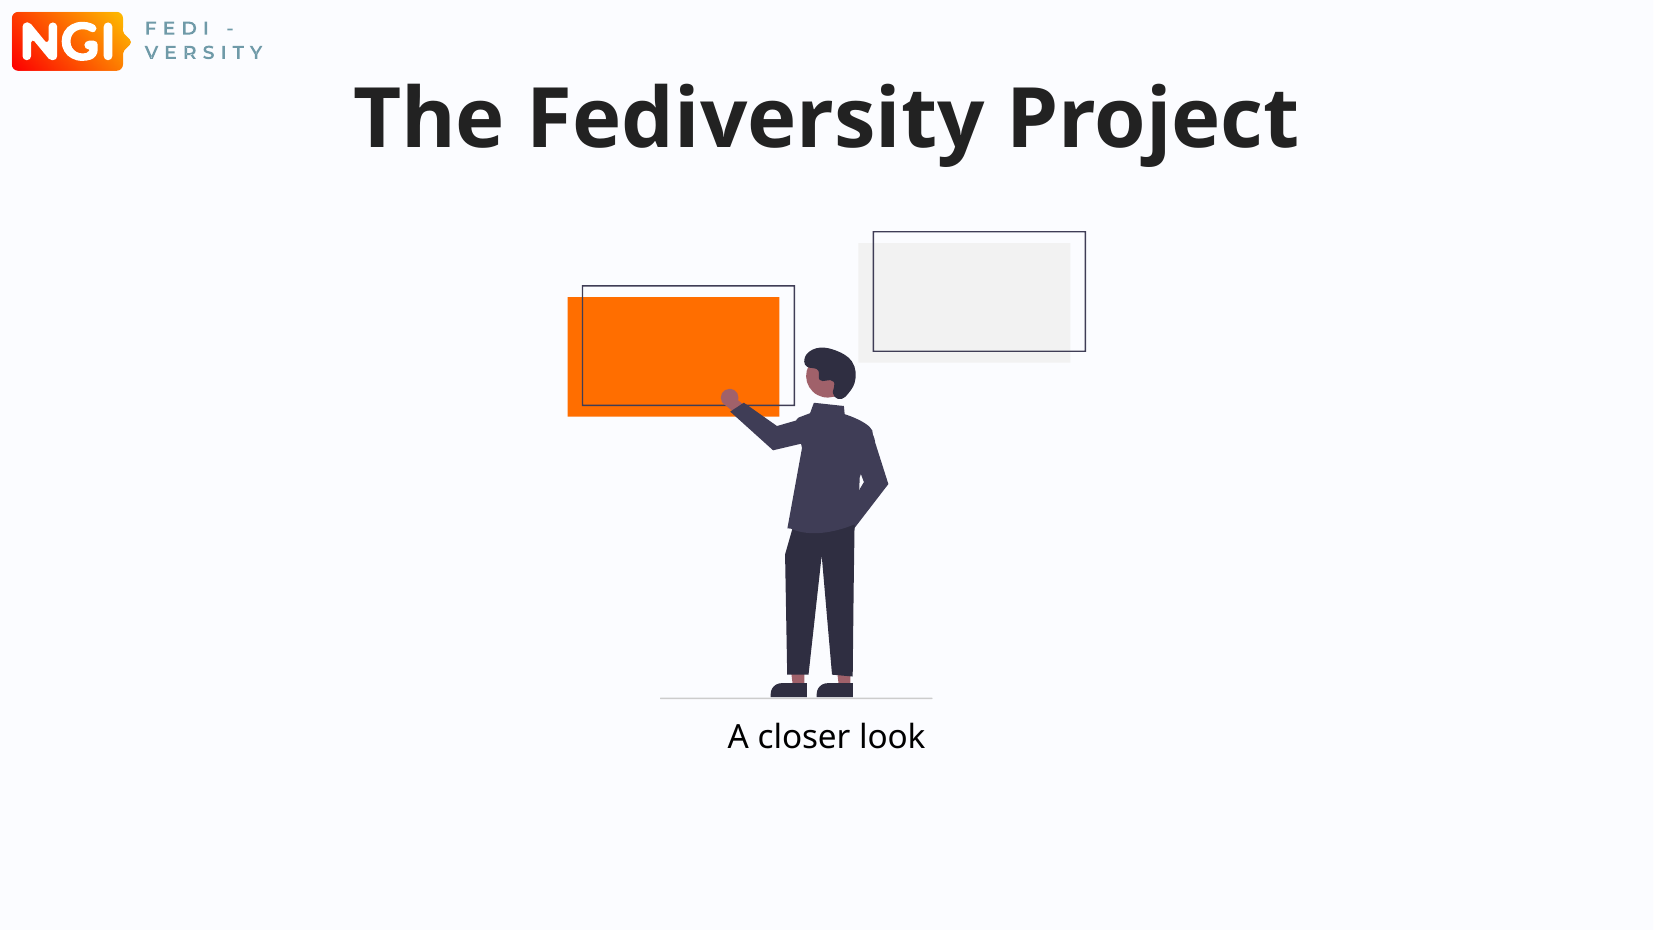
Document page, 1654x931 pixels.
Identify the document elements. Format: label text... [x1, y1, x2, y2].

subtitle A closer look [82, 214, 1571, 761]
picture [567, 230, 1087, 700]
title The Fediversity Project [82, 37, 1571, 193]
